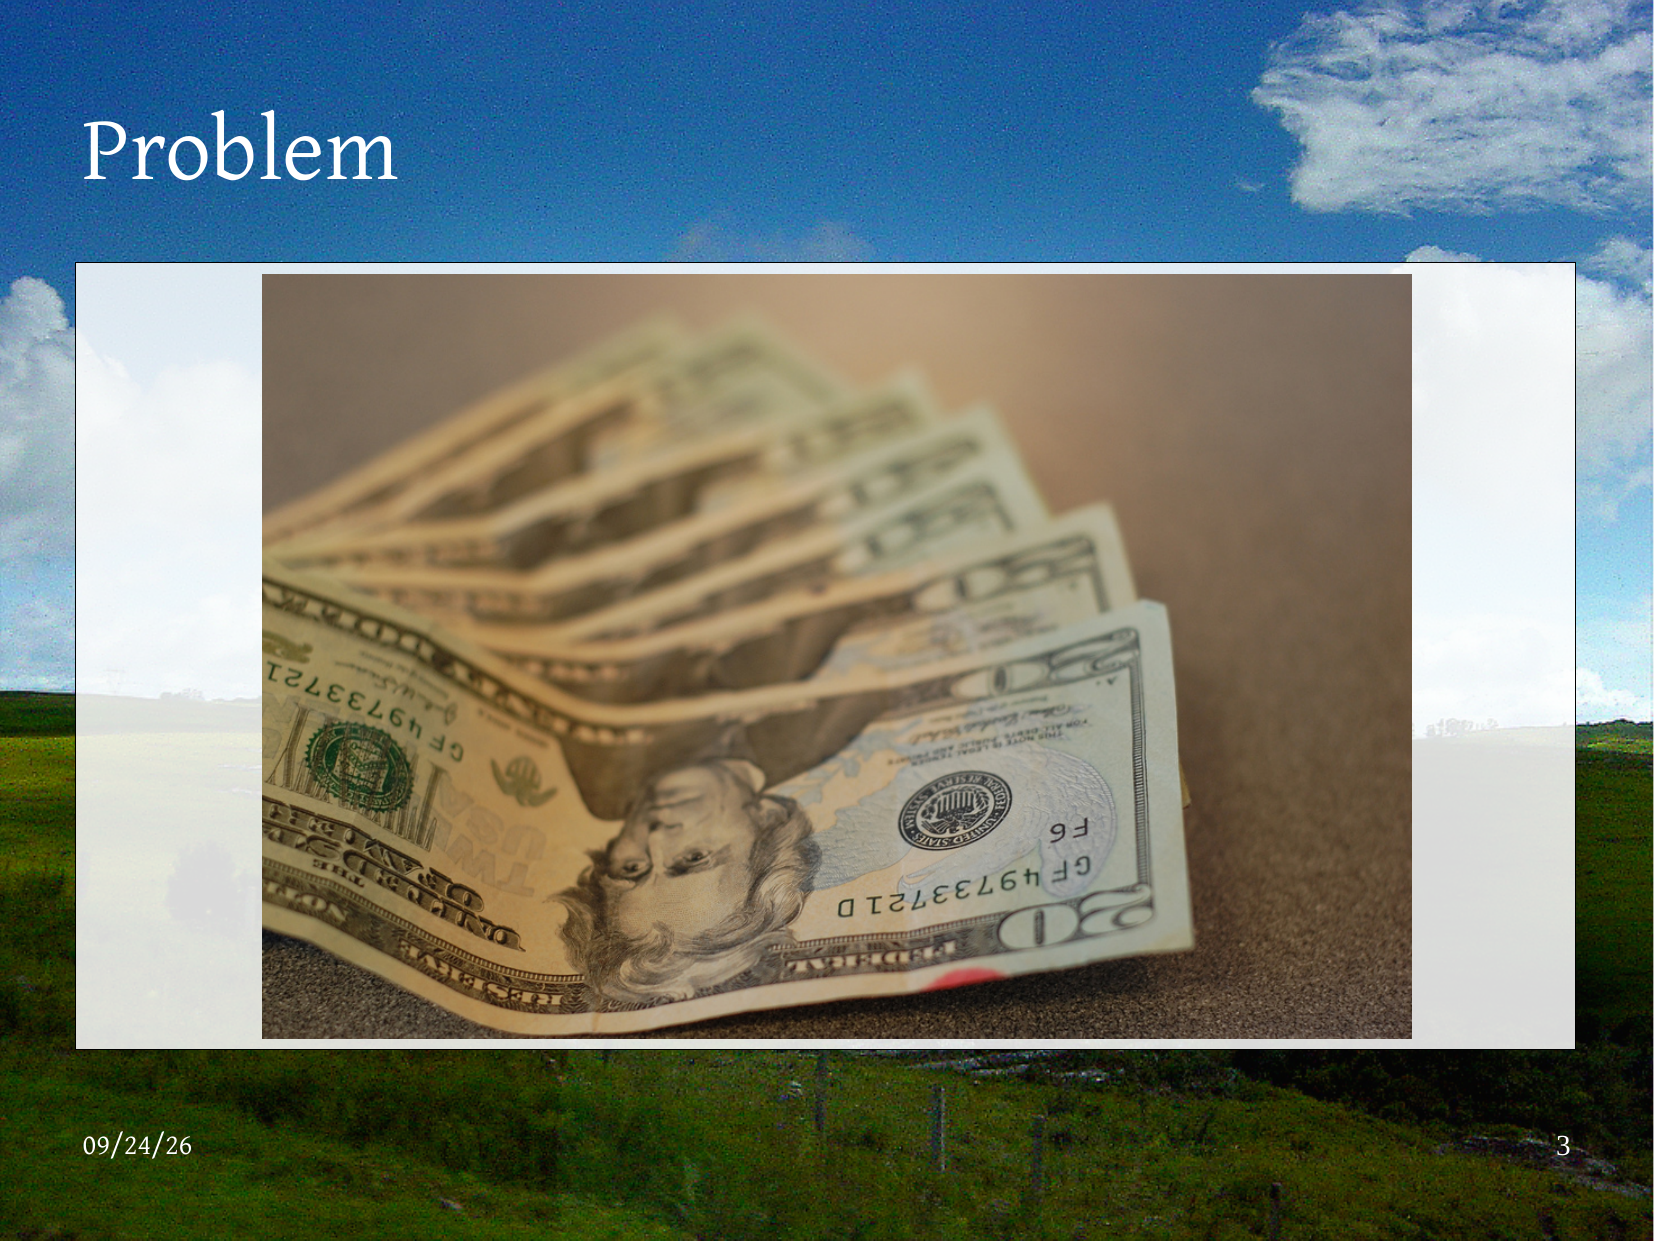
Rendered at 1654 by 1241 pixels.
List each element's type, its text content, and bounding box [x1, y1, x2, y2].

picture [0, 0, 1654, 1241]
title Problem [82, 49, 1571, 257]
